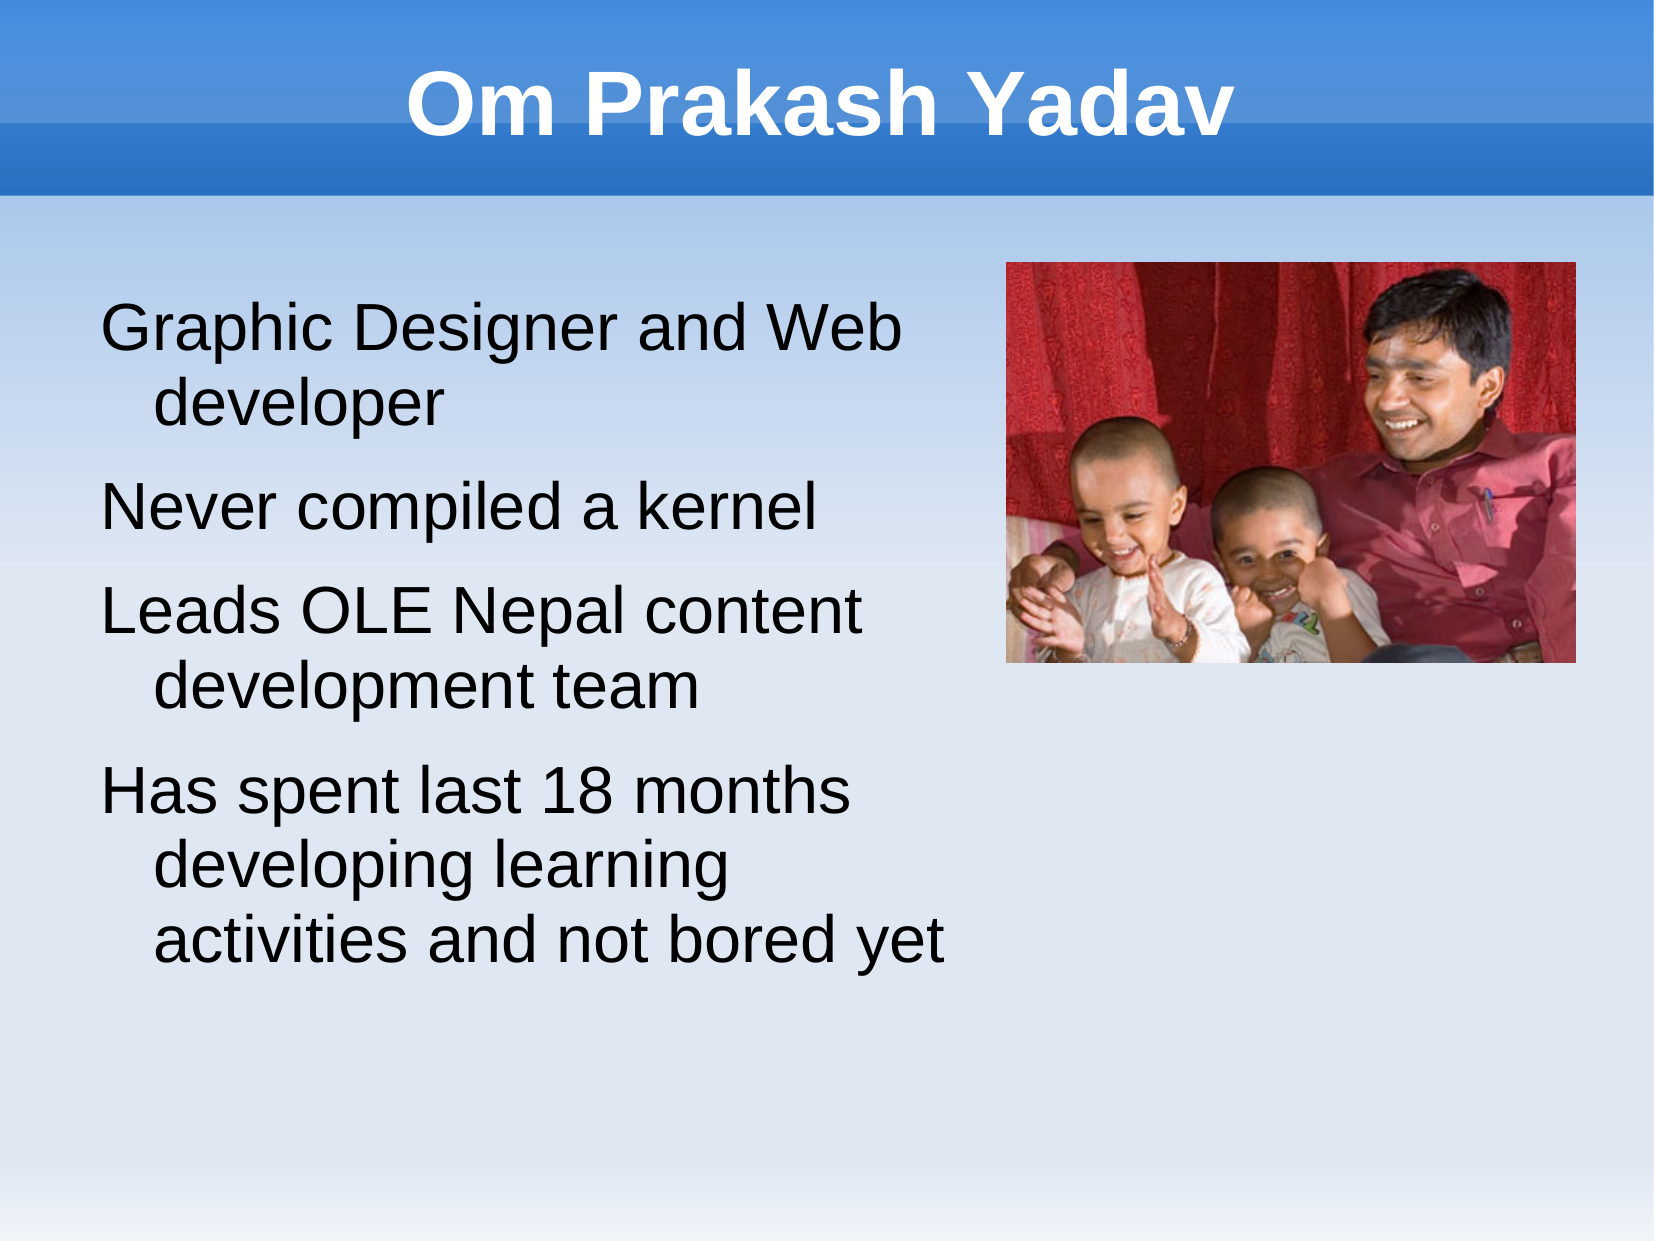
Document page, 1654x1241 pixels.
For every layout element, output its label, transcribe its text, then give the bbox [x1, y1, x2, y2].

title Om Prakash Yadav [76, 7, 1565, 200]
list Graphic Designer and Web developer Never compiled a kernel Leads OLE Nepal content development team Has spent last 18 months developing learning activities and not bored yet [82, 290, 976, 1094]
picture [0, 0, 1654, 1241]
